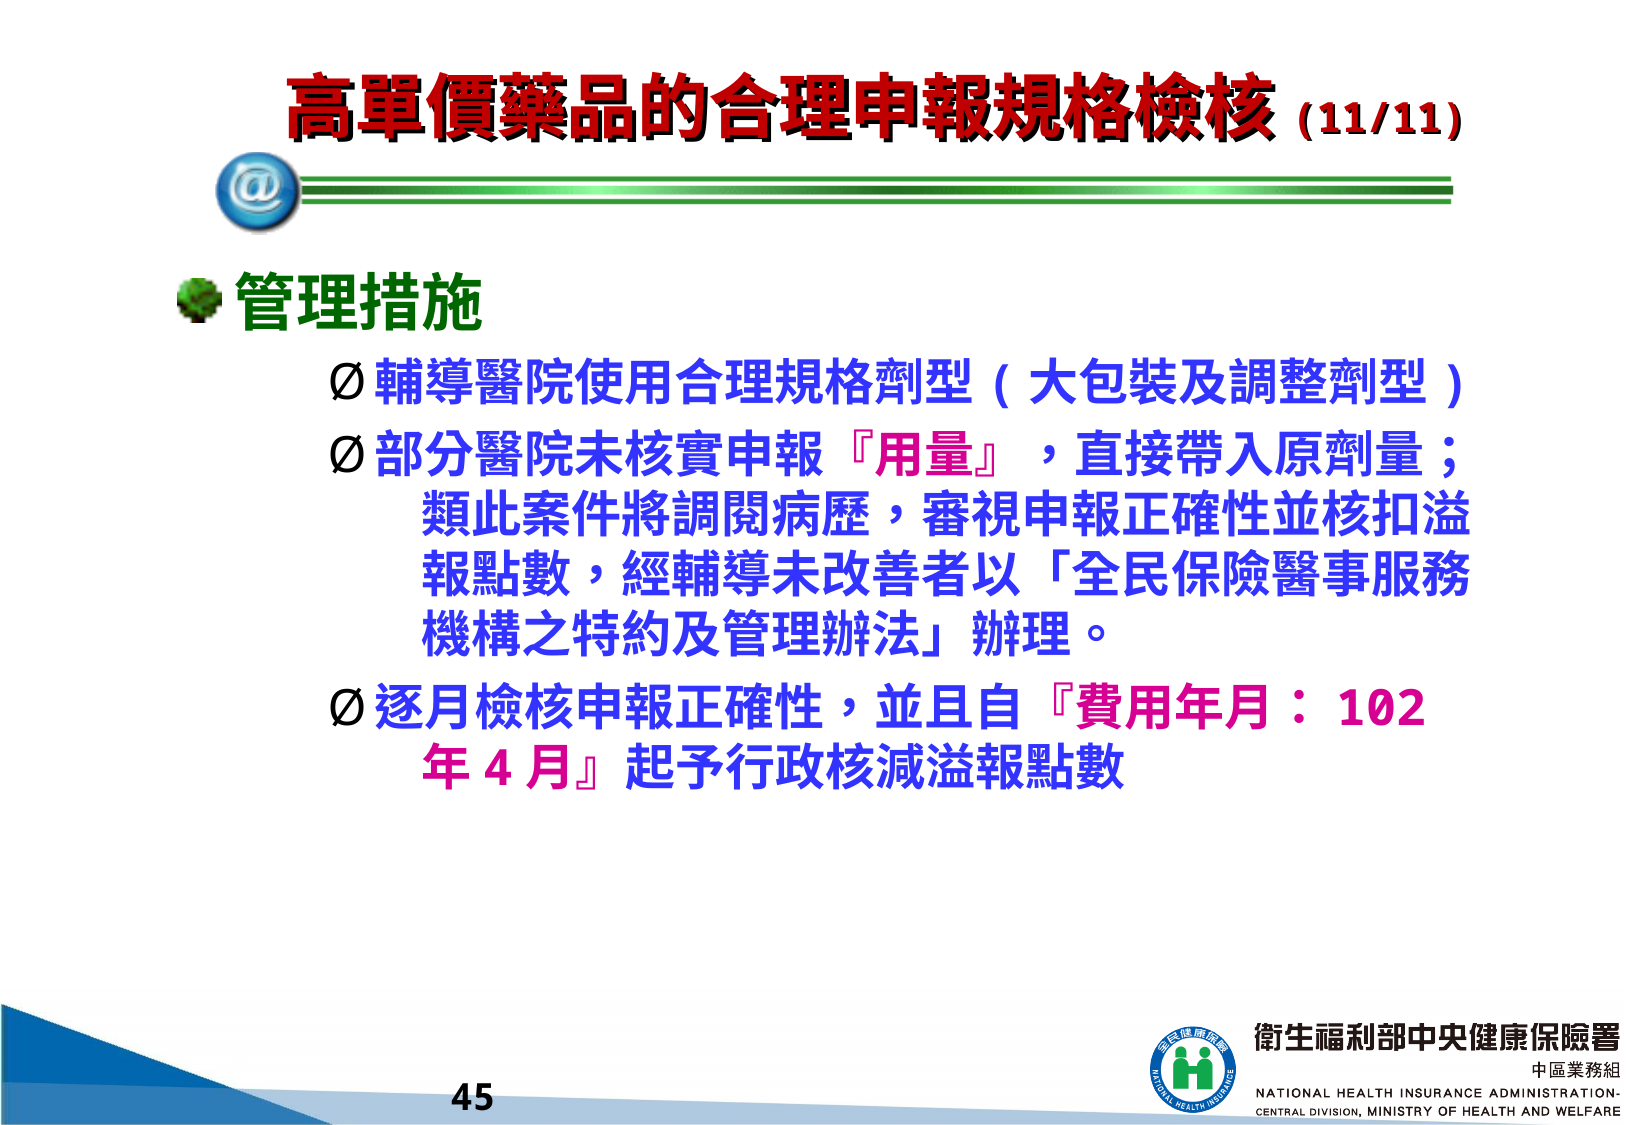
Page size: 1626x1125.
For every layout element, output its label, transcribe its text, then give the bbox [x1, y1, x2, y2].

list 管理措施 輔導醫院使用合理規格劑型(大包裝及調整劑型) 部分醫院未核實申報『用量』，直接帶入原劑量；類此案件將調閱病歷，審視申報正確性並核扣溢報點數，經輔導未改善者以「全民保險醫事服務機構之特約及管理辦法」辦理。 逐月檢核申報正確性，並且自『費用年月：102年4月』起予行政核減溢報點數 [162, 255, 1496, 1047]
text_box [435, 1065, 815, 1125]
title 高單價藥品的合理申報規格檢核(11/11) [268, 10, 1562, 198]
